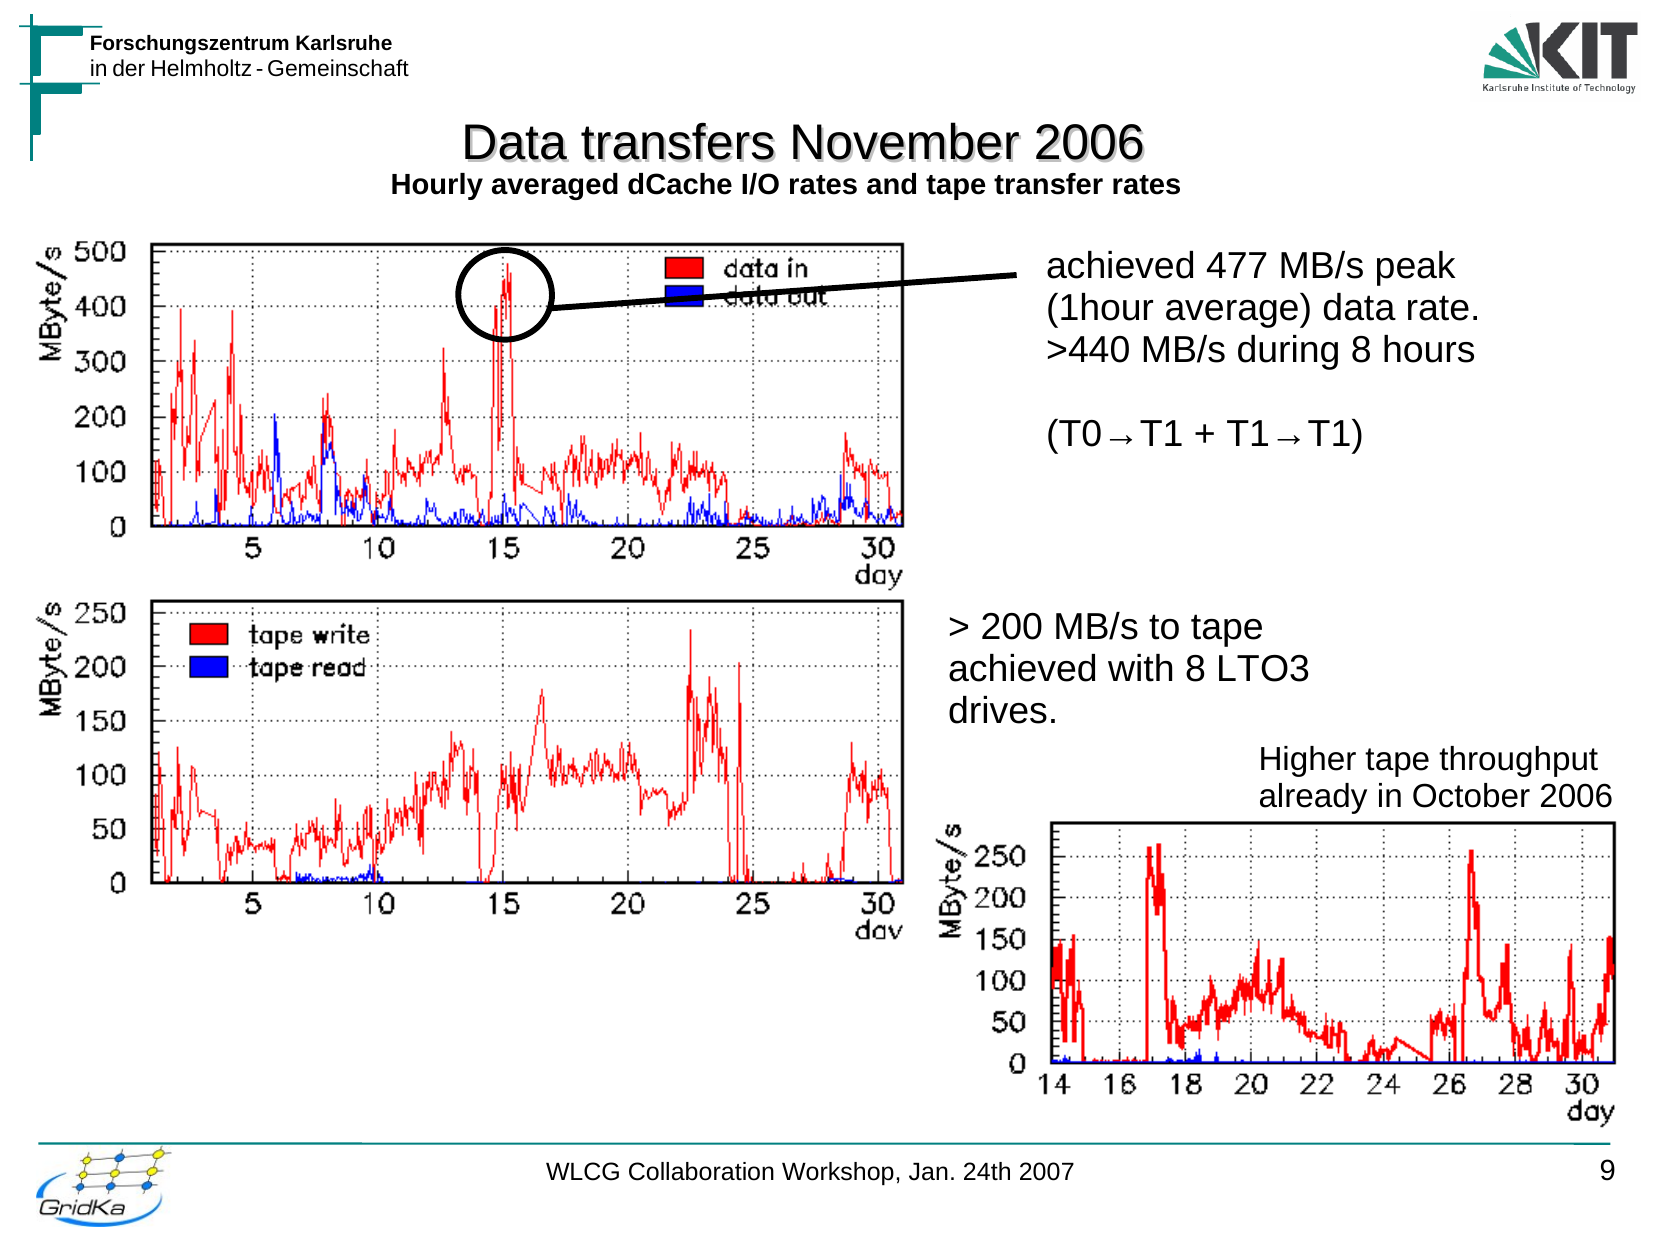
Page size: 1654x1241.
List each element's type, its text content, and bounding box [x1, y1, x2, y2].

picture [16, 204, 909, 966]
text_box > 200 MB/s to tape achieved with 8 LTO3 drives. [933, 597, 1325, 739]
text_box Hourly averaged dCache I/O rates and tape transfer rates [375, 160, 1197, 208]
text_box Higher tape throughput already in October 2006 [1243, 733, 1633, 823]
picture [1470, 11, 1641, 102]
text_box achieved 477 MB/s peak (1hour average) data rate. >440 MB/s during 8 hours (T0→T1 + T1→T1) [1031, 237, 1496, 463]
text_box Data transfers November 2006 [443, 104, 1164, 160]
picture [930, 817, 1624, 1132]
picture [462, 254, 548, 336]
picture [36, 1145, 172, 1227]
